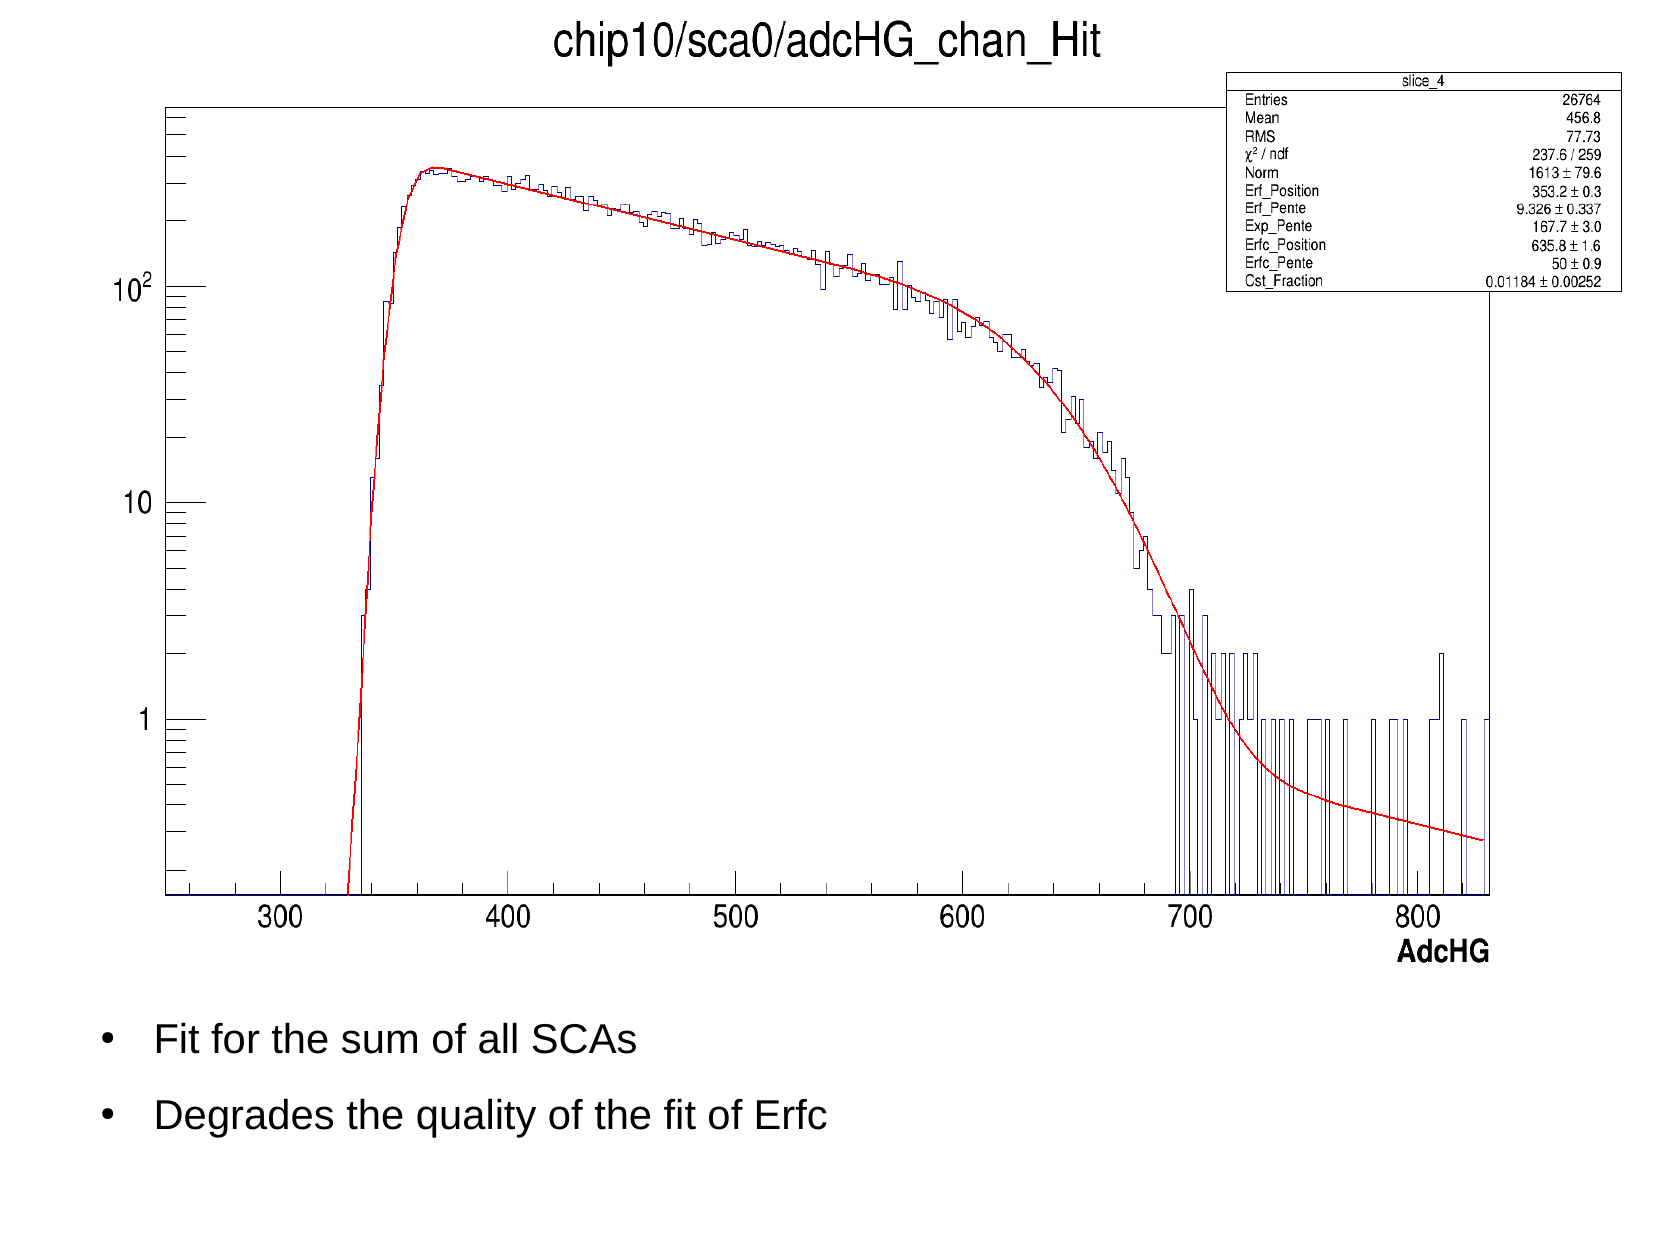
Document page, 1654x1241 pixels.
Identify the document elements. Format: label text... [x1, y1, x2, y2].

list Fit for the sum of all SCAs Degrades the quality of the fit of Erfc [82, 1015, 1571, 1139]
picture [0, 8, 1654, 993]
